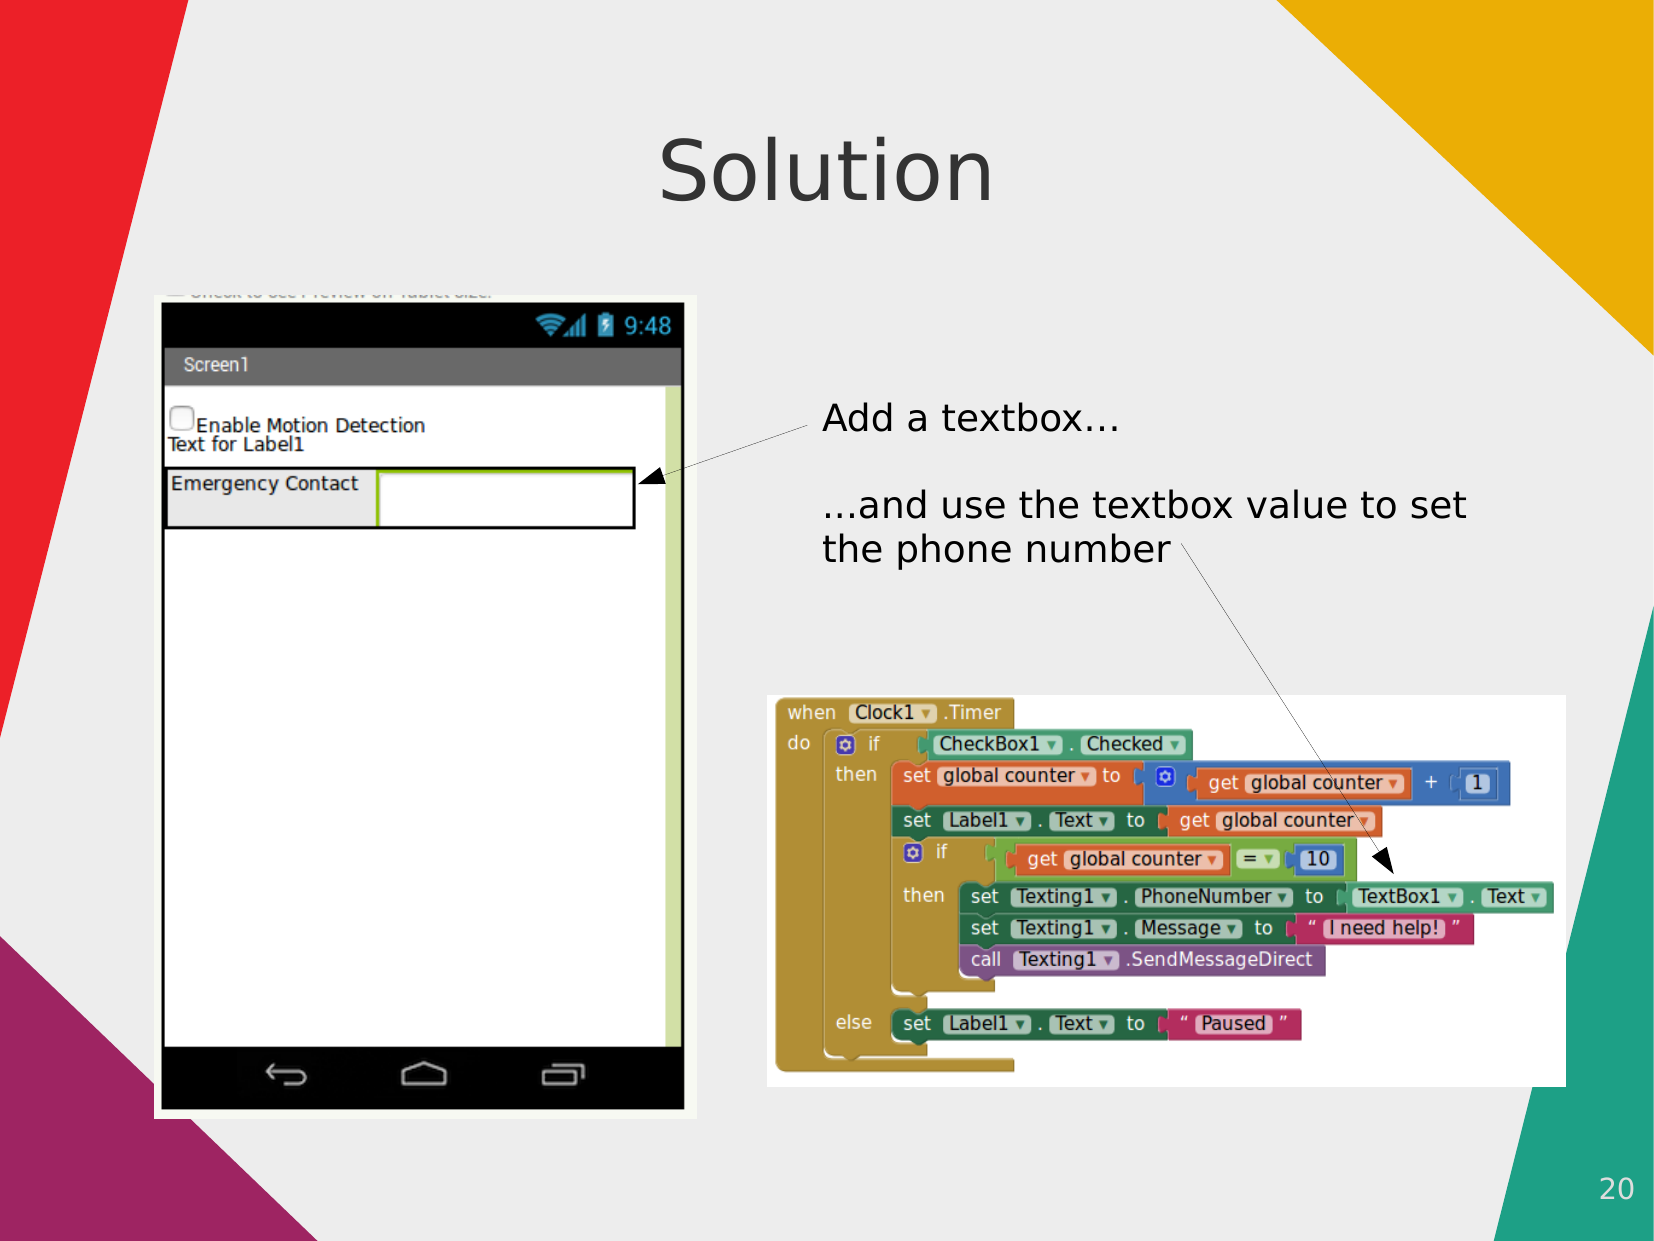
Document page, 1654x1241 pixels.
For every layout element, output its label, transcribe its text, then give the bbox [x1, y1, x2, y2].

picture [767, 695, 1566, 1087]
text_box Add a textbox… ...and use the textbox value to set the phone number [807, 389, 1536, 579]
title Solution [114, 73, 1539, 271]
picture [154, 295, 697, 1119]
